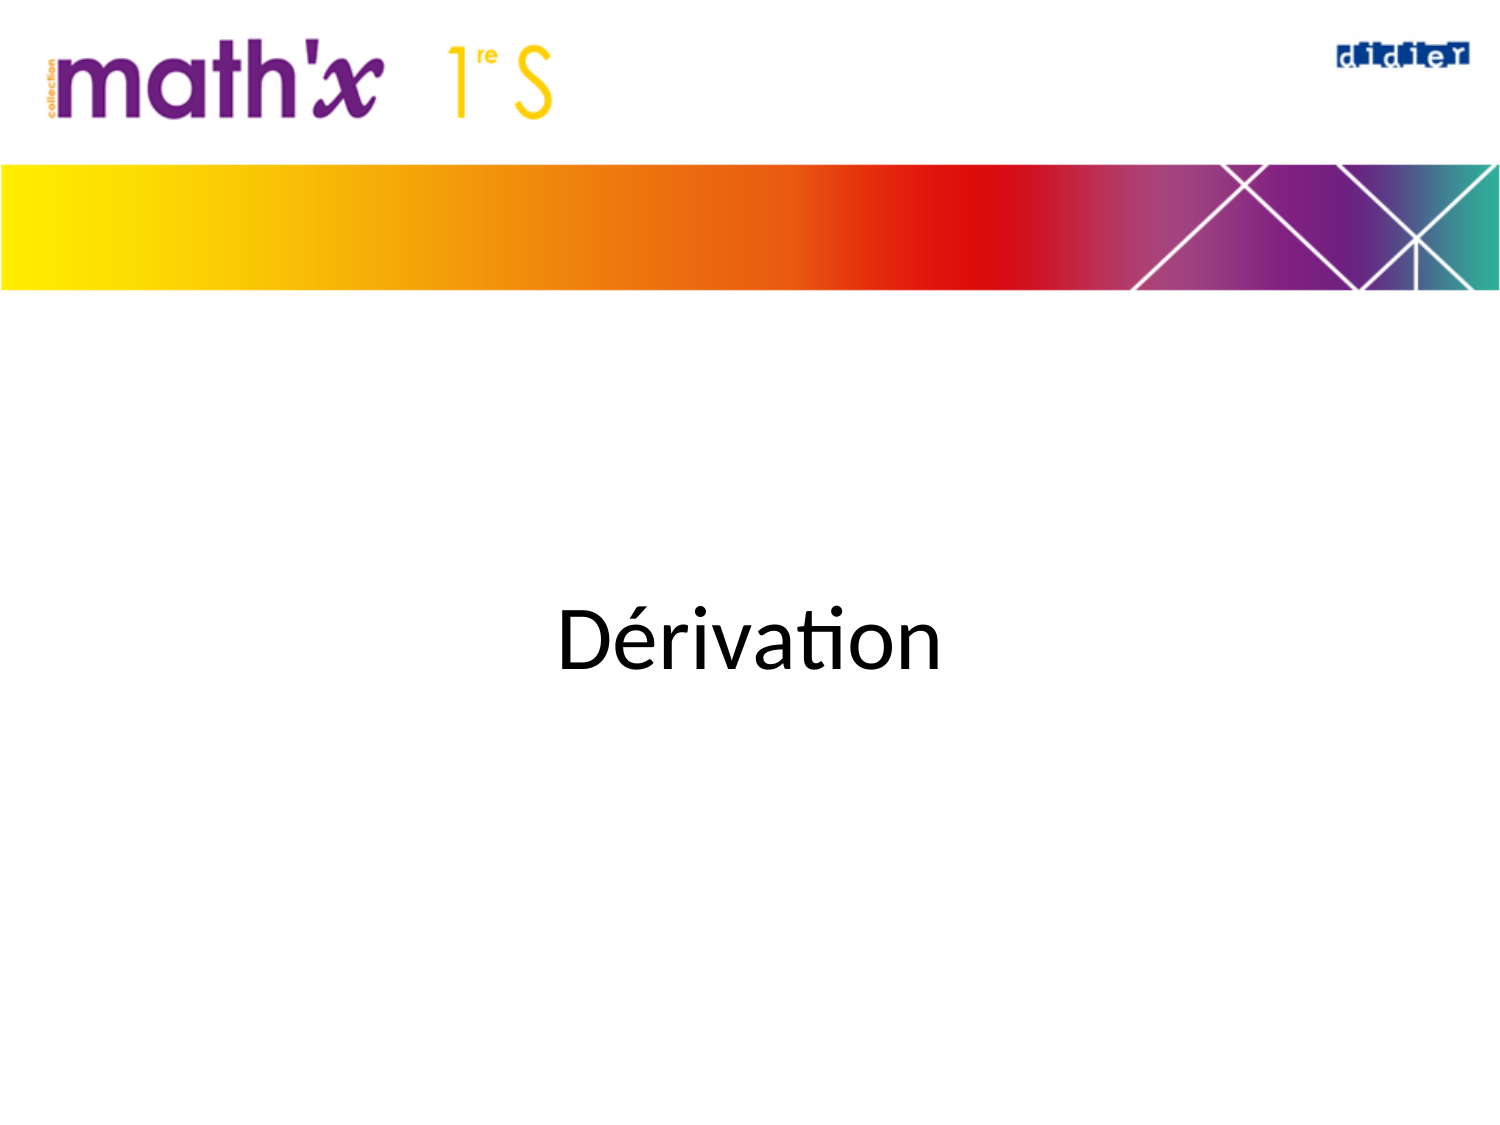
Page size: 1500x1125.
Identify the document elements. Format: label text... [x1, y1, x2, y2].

picture [0, 0, 1500, 292]
title Dérivation [112, 570, 1388, 916]
